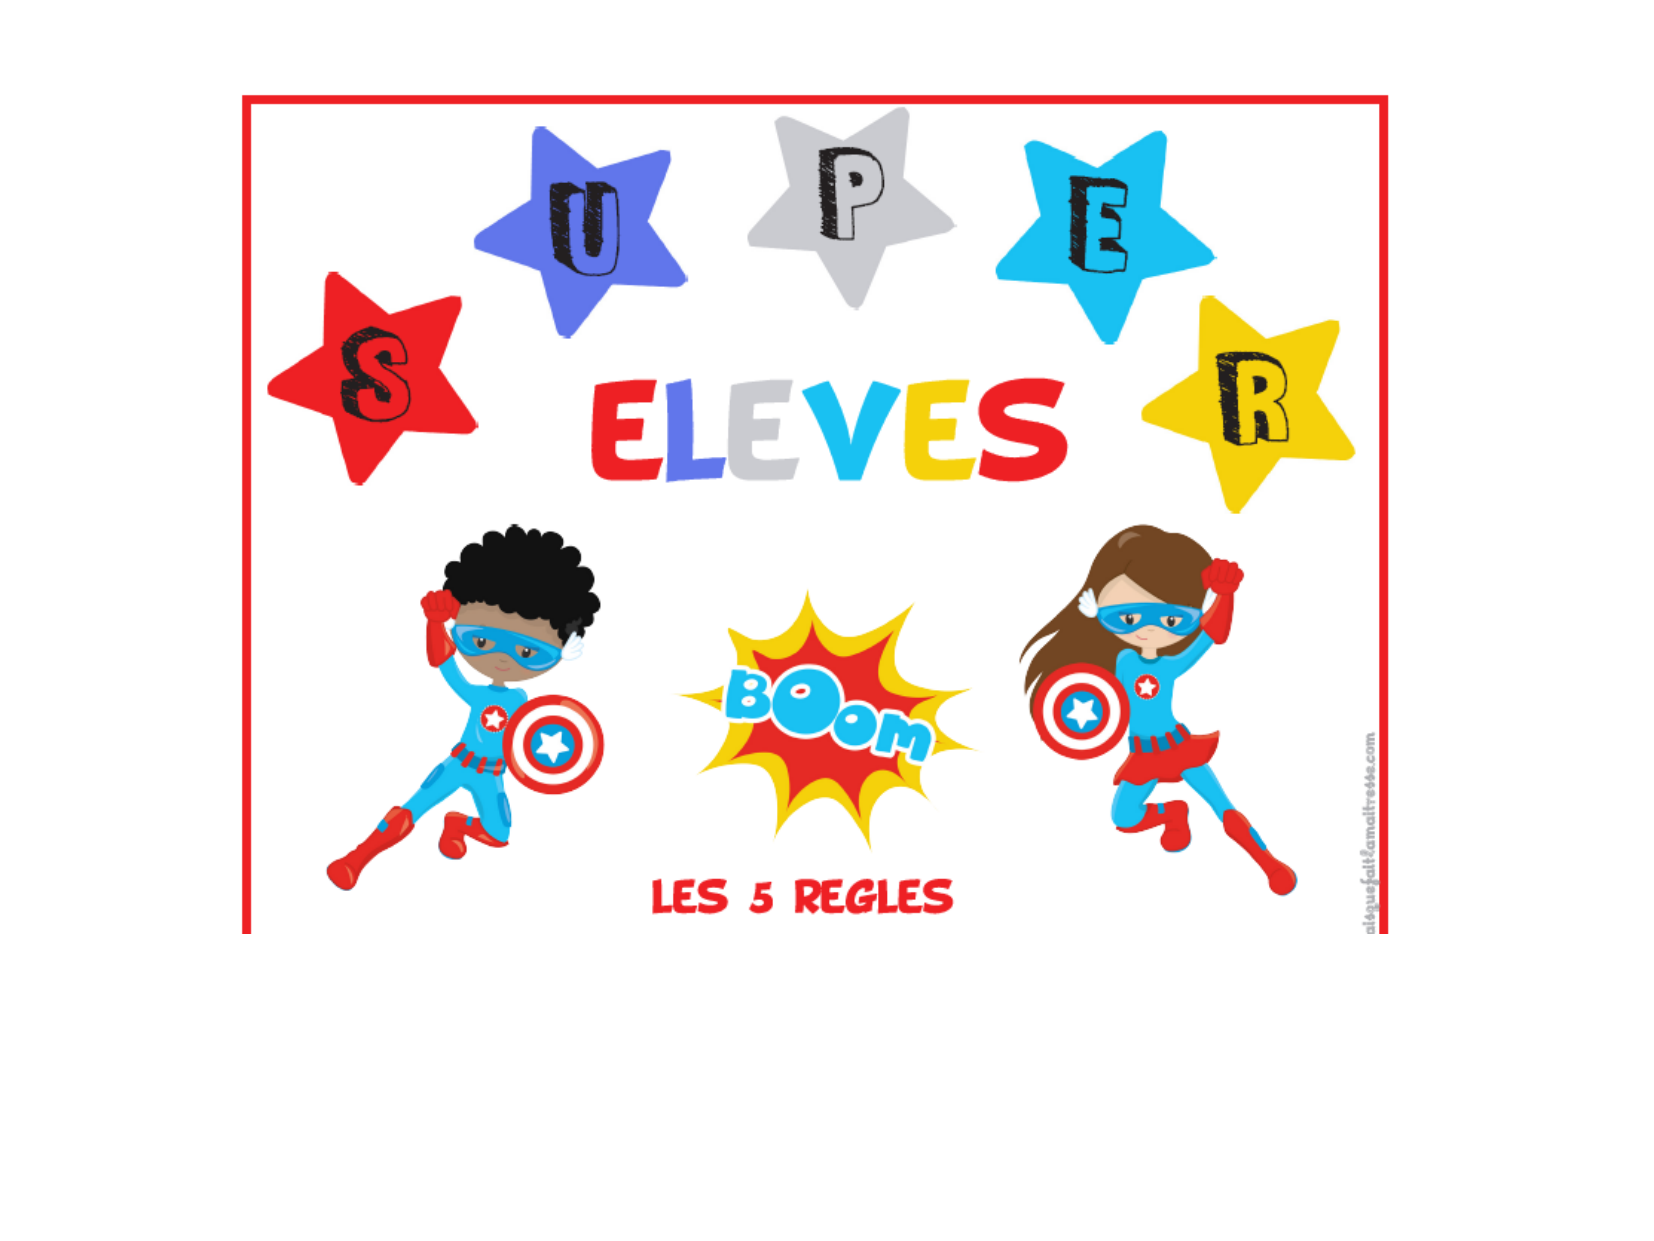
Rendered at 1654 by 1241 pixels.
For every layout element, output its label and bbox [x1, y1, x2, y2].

picture [229, 85, 1430, 934]
